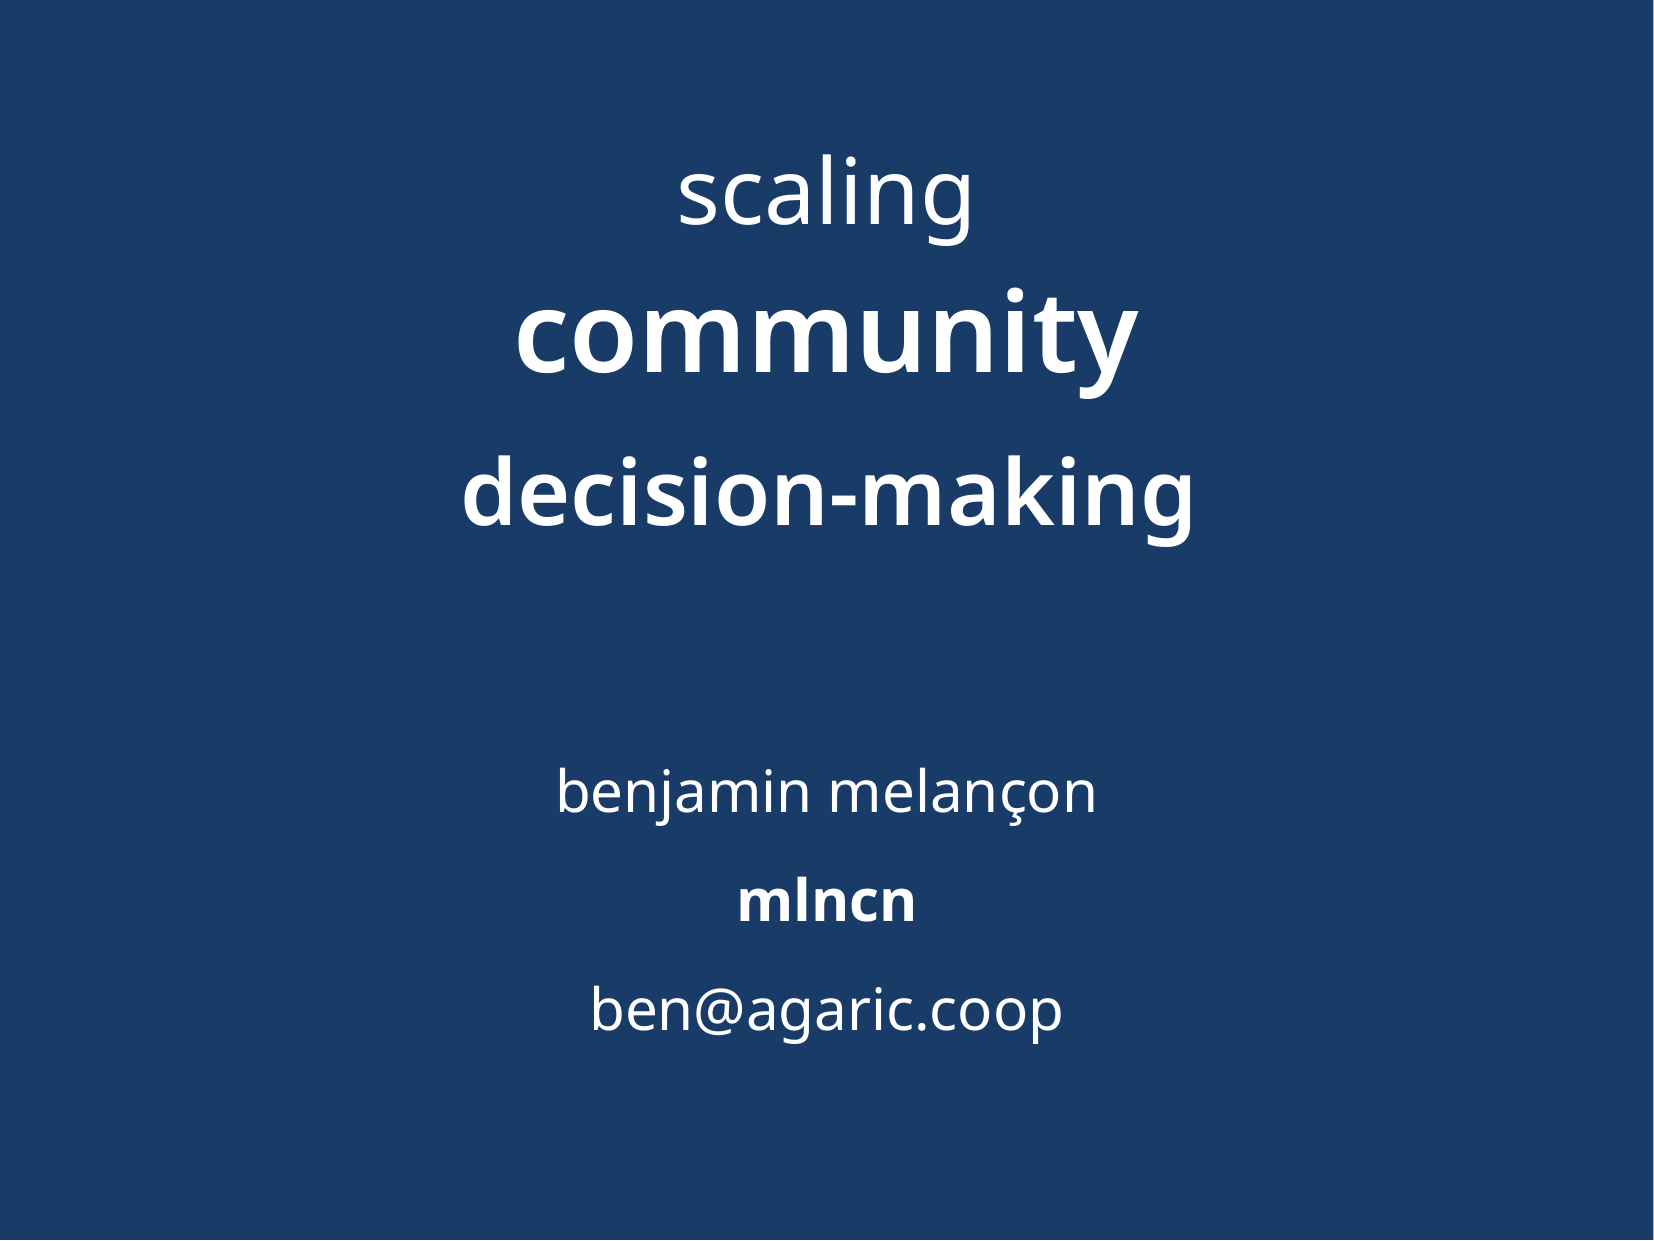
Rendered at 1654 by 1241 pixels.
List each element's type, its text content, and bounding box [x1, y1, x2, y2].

title scaling community decision-making [82, 120, 1571, 565]
subtitle benjamin melançon mlncn ben@agaric.coop [82, 630, 1571, 1169]
